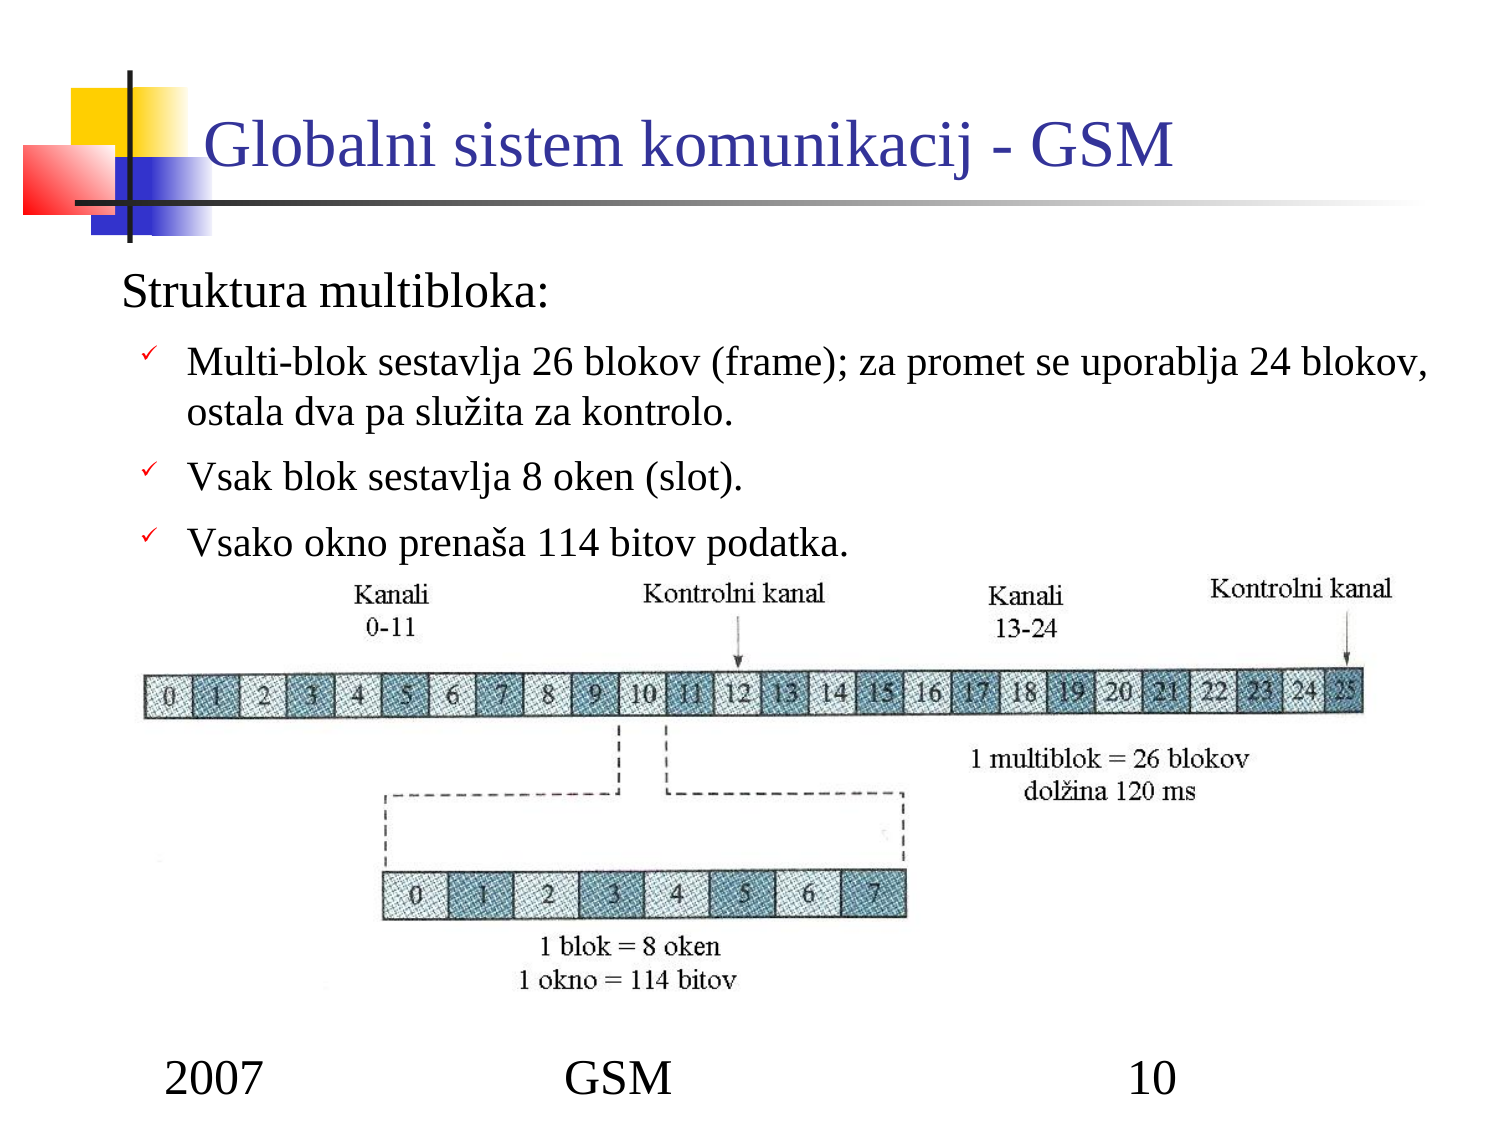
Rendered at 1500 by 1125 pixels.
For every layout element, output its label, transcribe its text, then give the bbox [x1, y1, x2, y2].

title Globalni sistem komunikacij - GSM [188, 92, 1468, 188]
picture [125, 574, 1401, 1004]
list Struktura multibloka: Multi-blok sestavlja 26 blokov (frame); za promet se uporablja 24 blokov, ostala dva pa služita za kontrolo. Vsak blok sestavlja 8 oken (slot). Vsako okno prenaša 114 bitov podatka. [50, 249, 1469, 576]
